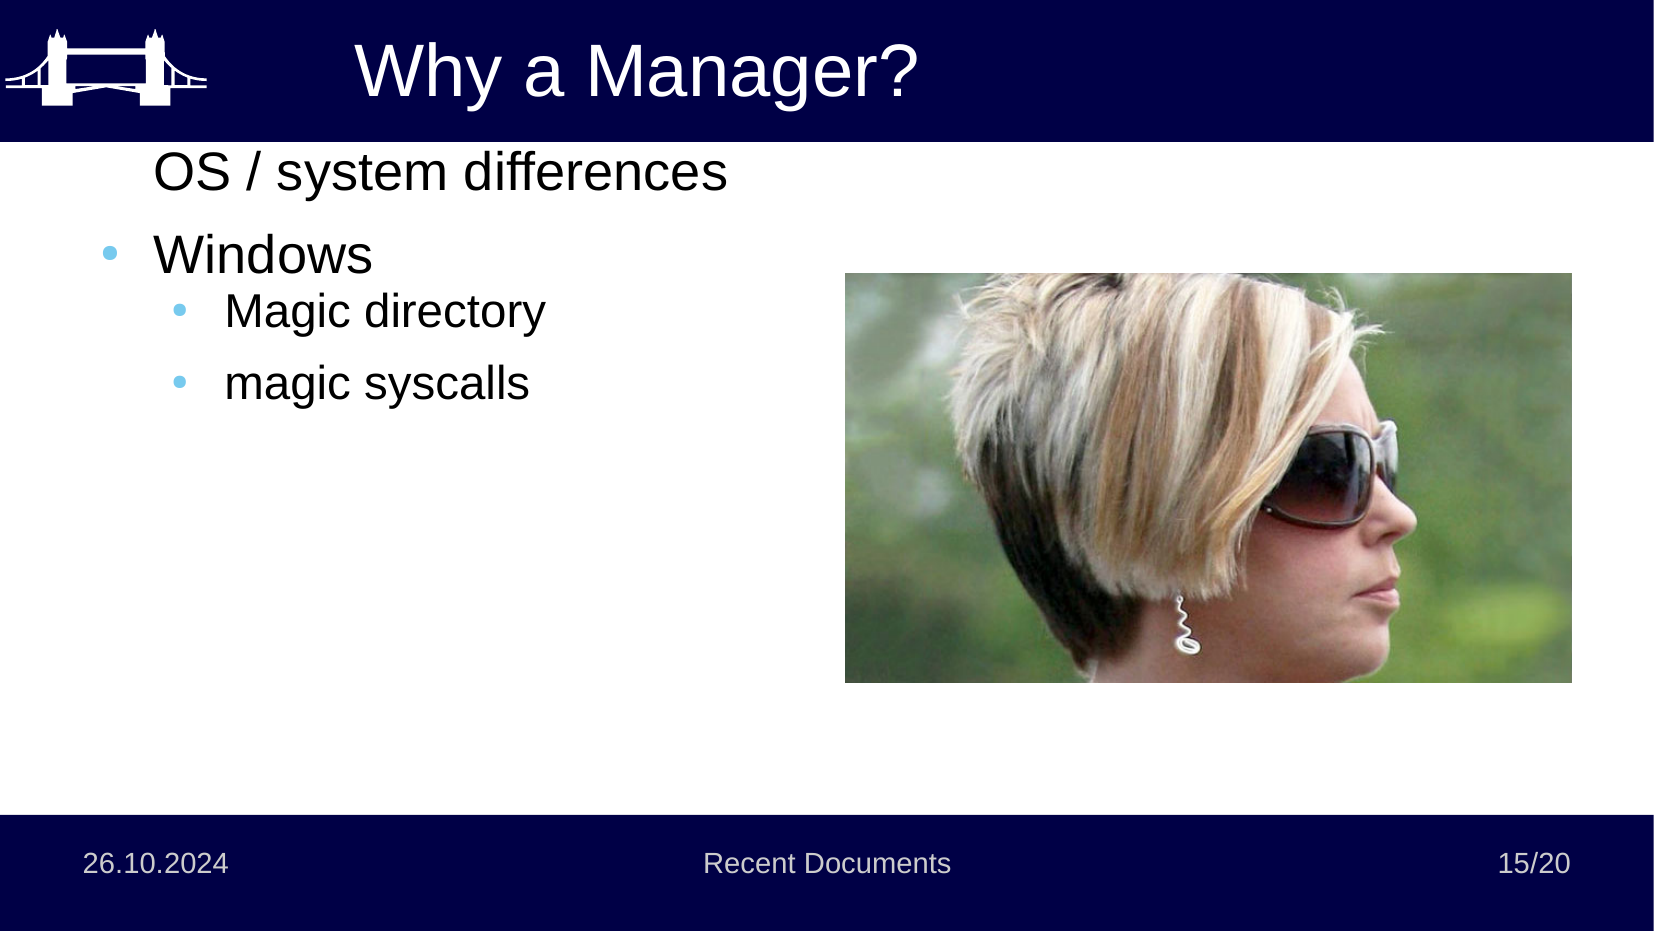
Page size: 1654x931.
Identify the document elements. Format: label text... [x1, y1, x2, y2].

picture [845, 273, 1572, 683]
title Why a Manager? [354, 5, 1654, 136]
list OS / system differences Windows Magic directory magic syscalls [82, 141, 809, 815]
